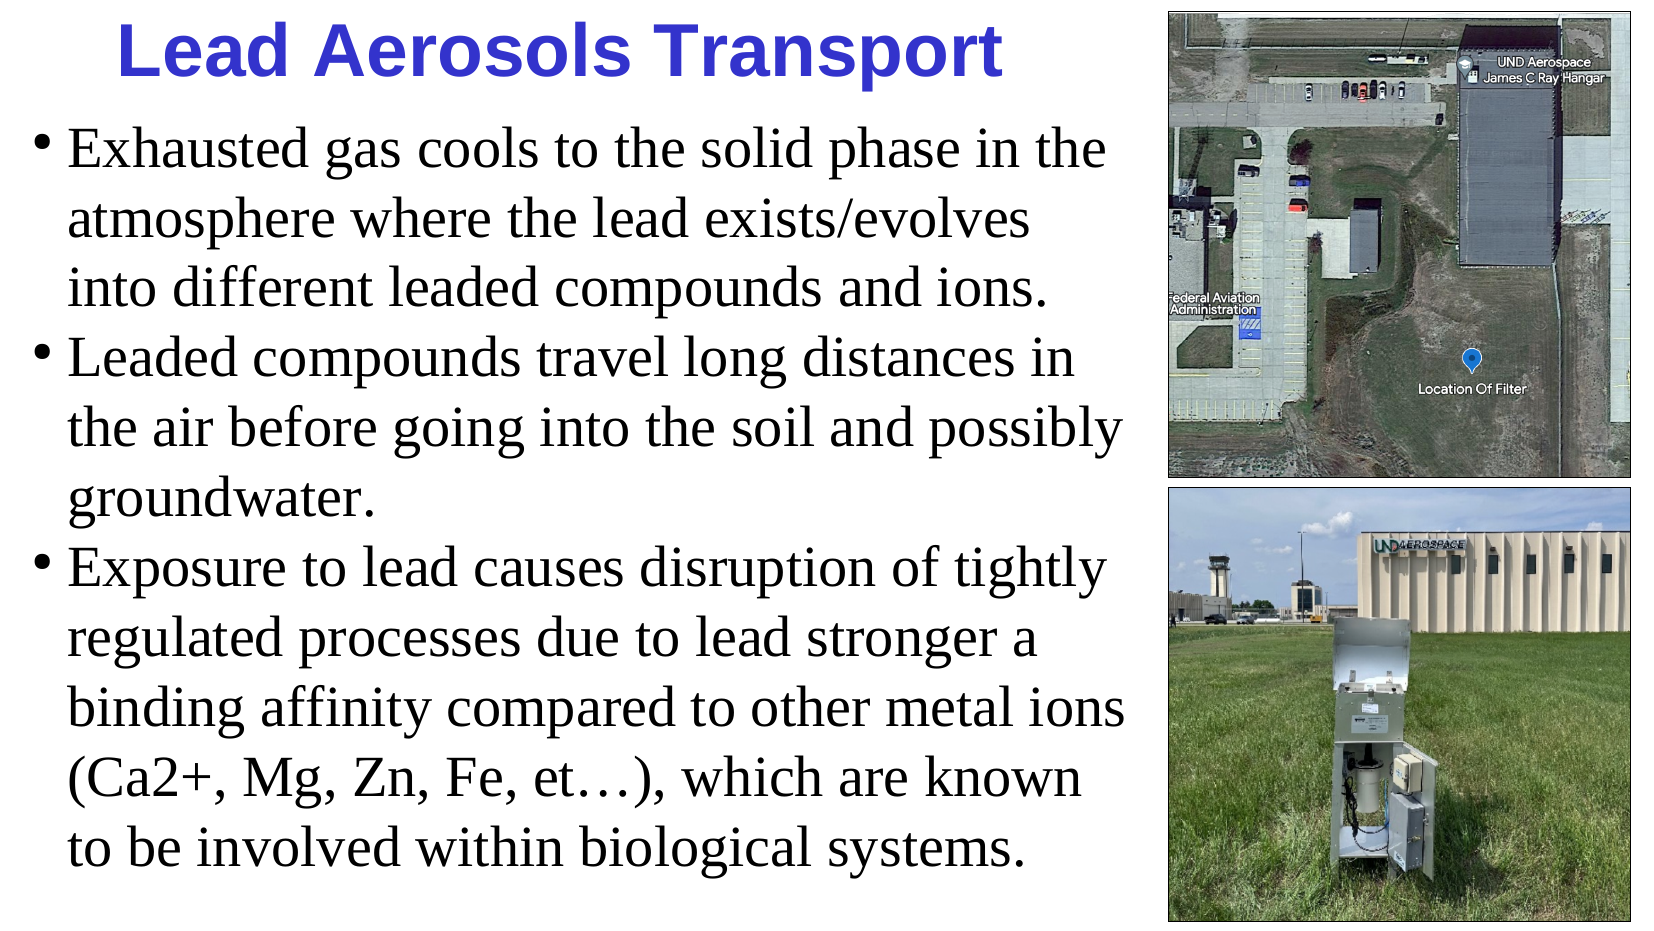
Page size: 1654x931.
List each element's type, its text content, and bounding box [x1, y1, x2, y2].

picture [1168, 11, 1631, 478]
picture [1168, 487, 1631, 922]
title Lead Aerosols Transport [35, 0, 1086, 100]
text_box Exhausted gas cools to the solid phase in the atmosphere where the lead exists/evolves into different leaded compounds and ions. Leaded compounds travel long distances in the air before going into the soil and possibly groundwater. Exposure to lead causes disruption of tightly regulated processes due to lead stronger a binding affinity compared to other metal ions (Ca2+, Mg, Zn, Fe, et…), which are known to be involved within biological systems. [17, 108, 1149, 889]
